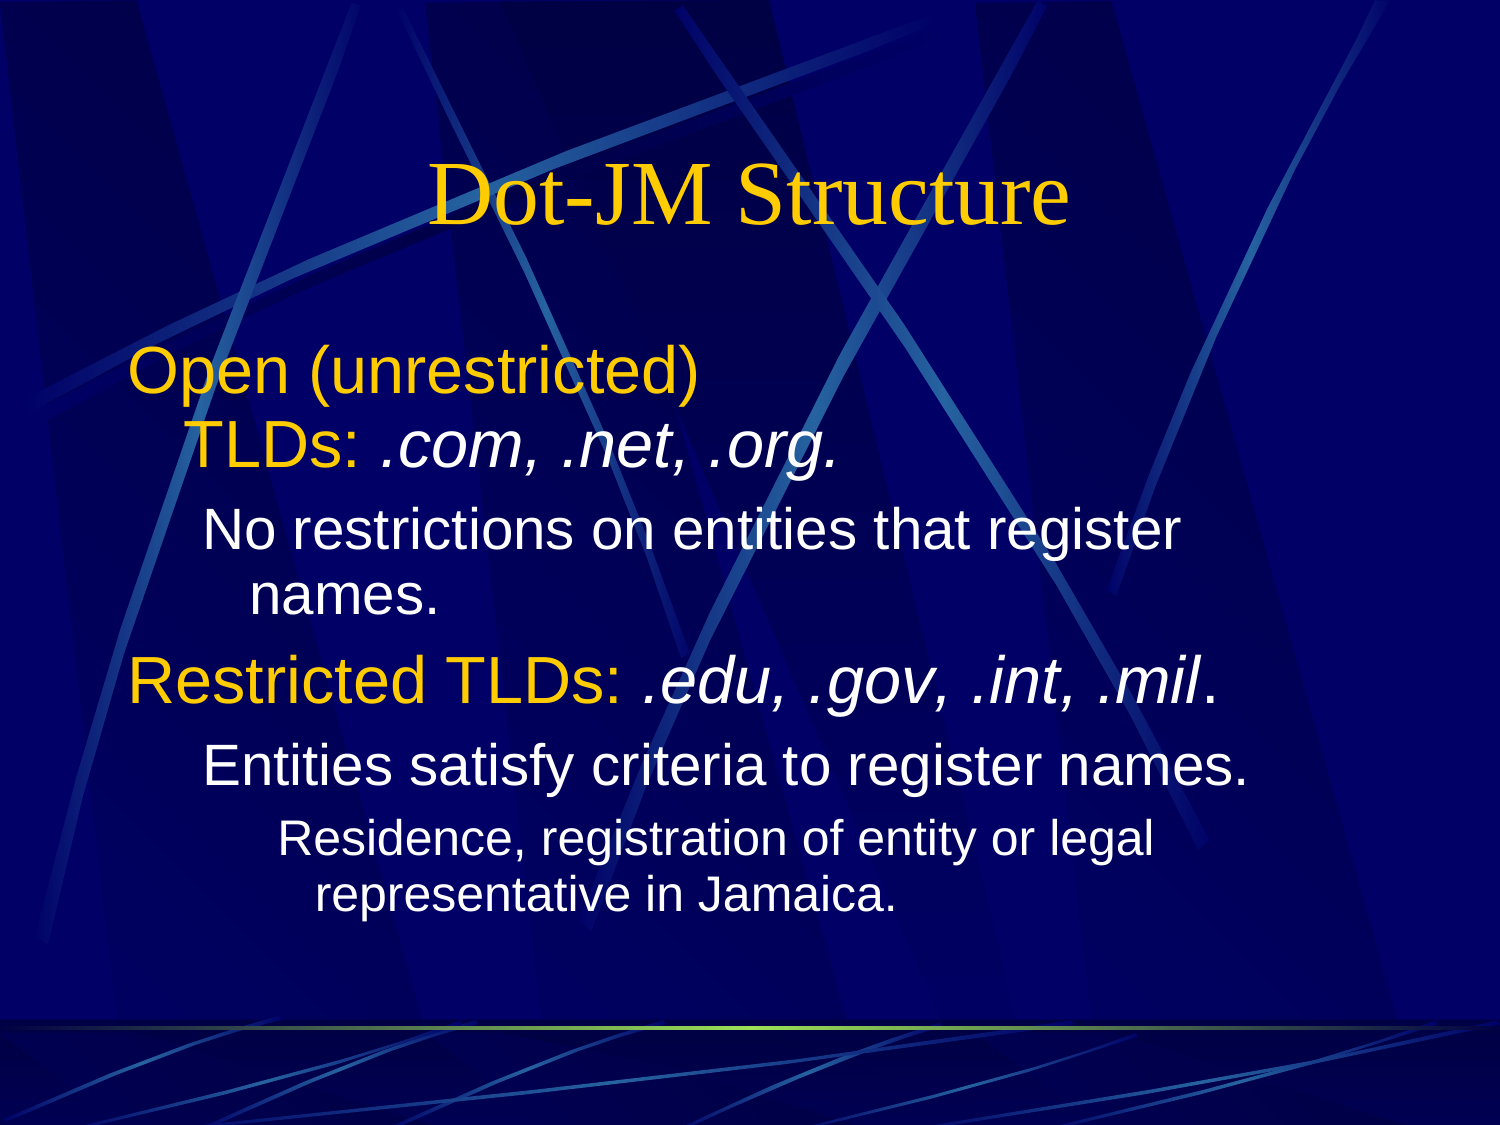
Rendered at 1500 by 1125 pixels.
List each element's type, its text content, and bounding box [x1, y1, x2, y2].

title Dot-JM Structure [112, 131, 1388, 257]
list Open (unrestricted) TLDs: .com, .net, .org. No restrictions on entities that register names. Restricted TLDs: .edu, .gov, .int, .mil. Entities satisfy criteria to register names. Residence, registration of entity or legal representative in Jamaica. [112, 324, 1388, 1001]
